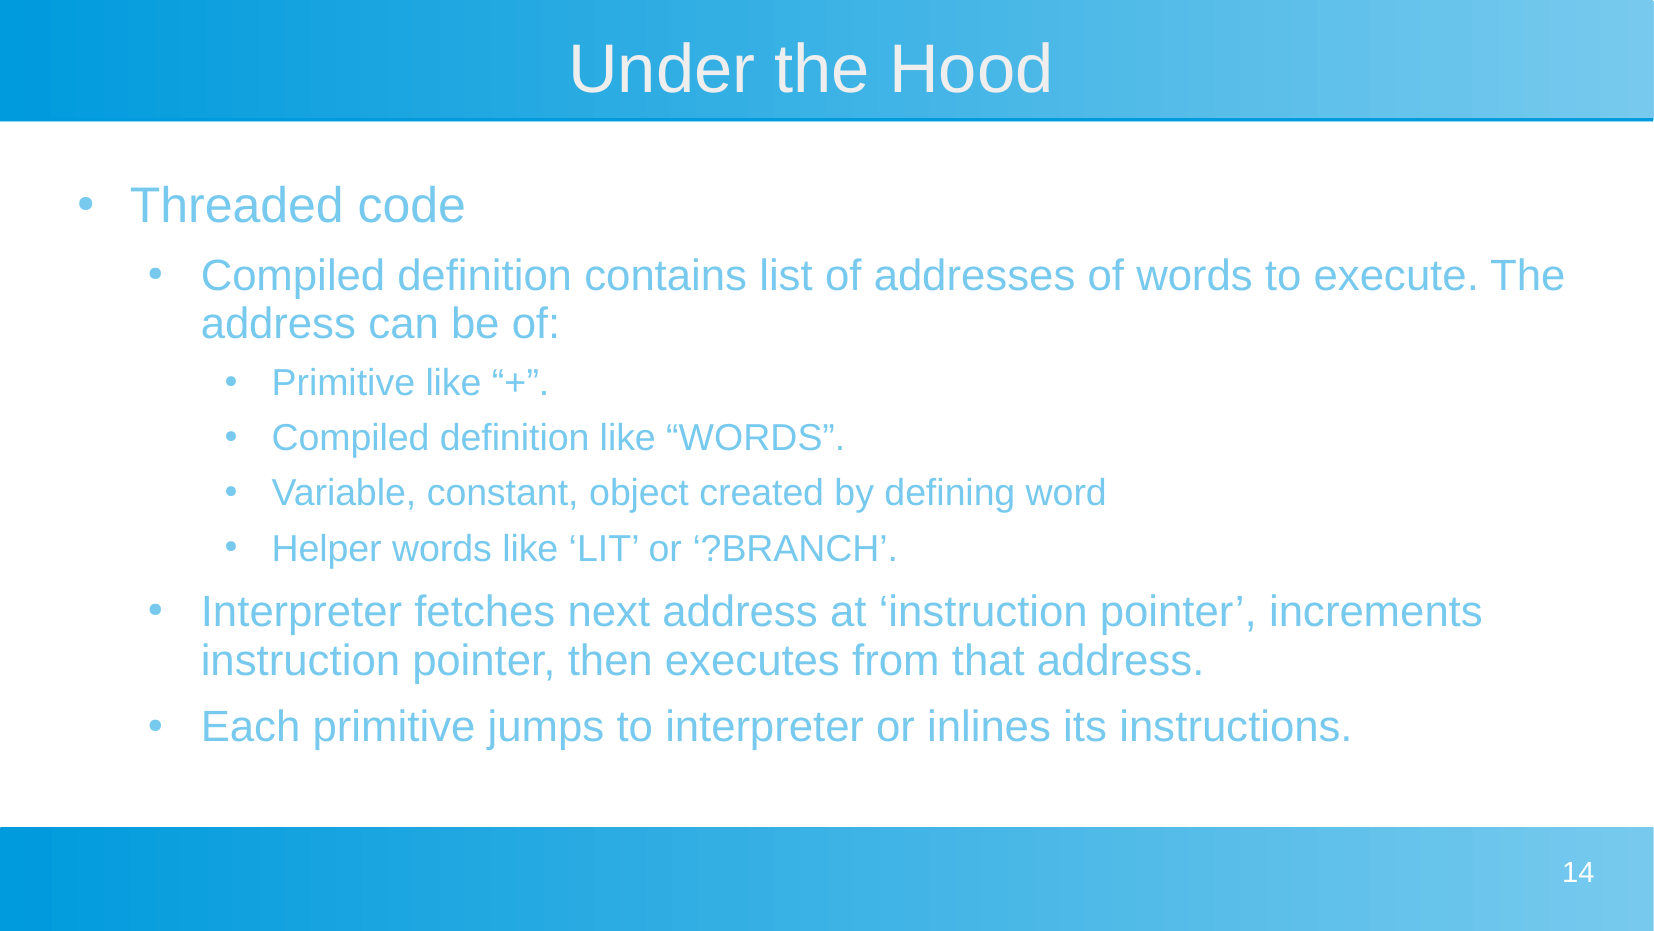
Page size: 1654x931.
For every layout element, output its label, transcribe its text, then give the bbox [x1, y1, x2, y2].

title Under the Hood [59, 29, 1595, 108]
list Threaded code Compiled definition contains list of addresses of words to execute. The address can be of: Primitive like “+”. Compiled definition like “WORDS”. Variable, constant, object created by defining word Helper words like ‘LIT’ or ‘?BRANCH’. Interpreter fetches next address at ‘instruction pointer’, increments instruction pointer, then executes from that address. Each primitive jumps to interpreter or inlines its instructions. [59, 177, 1595, 768]
